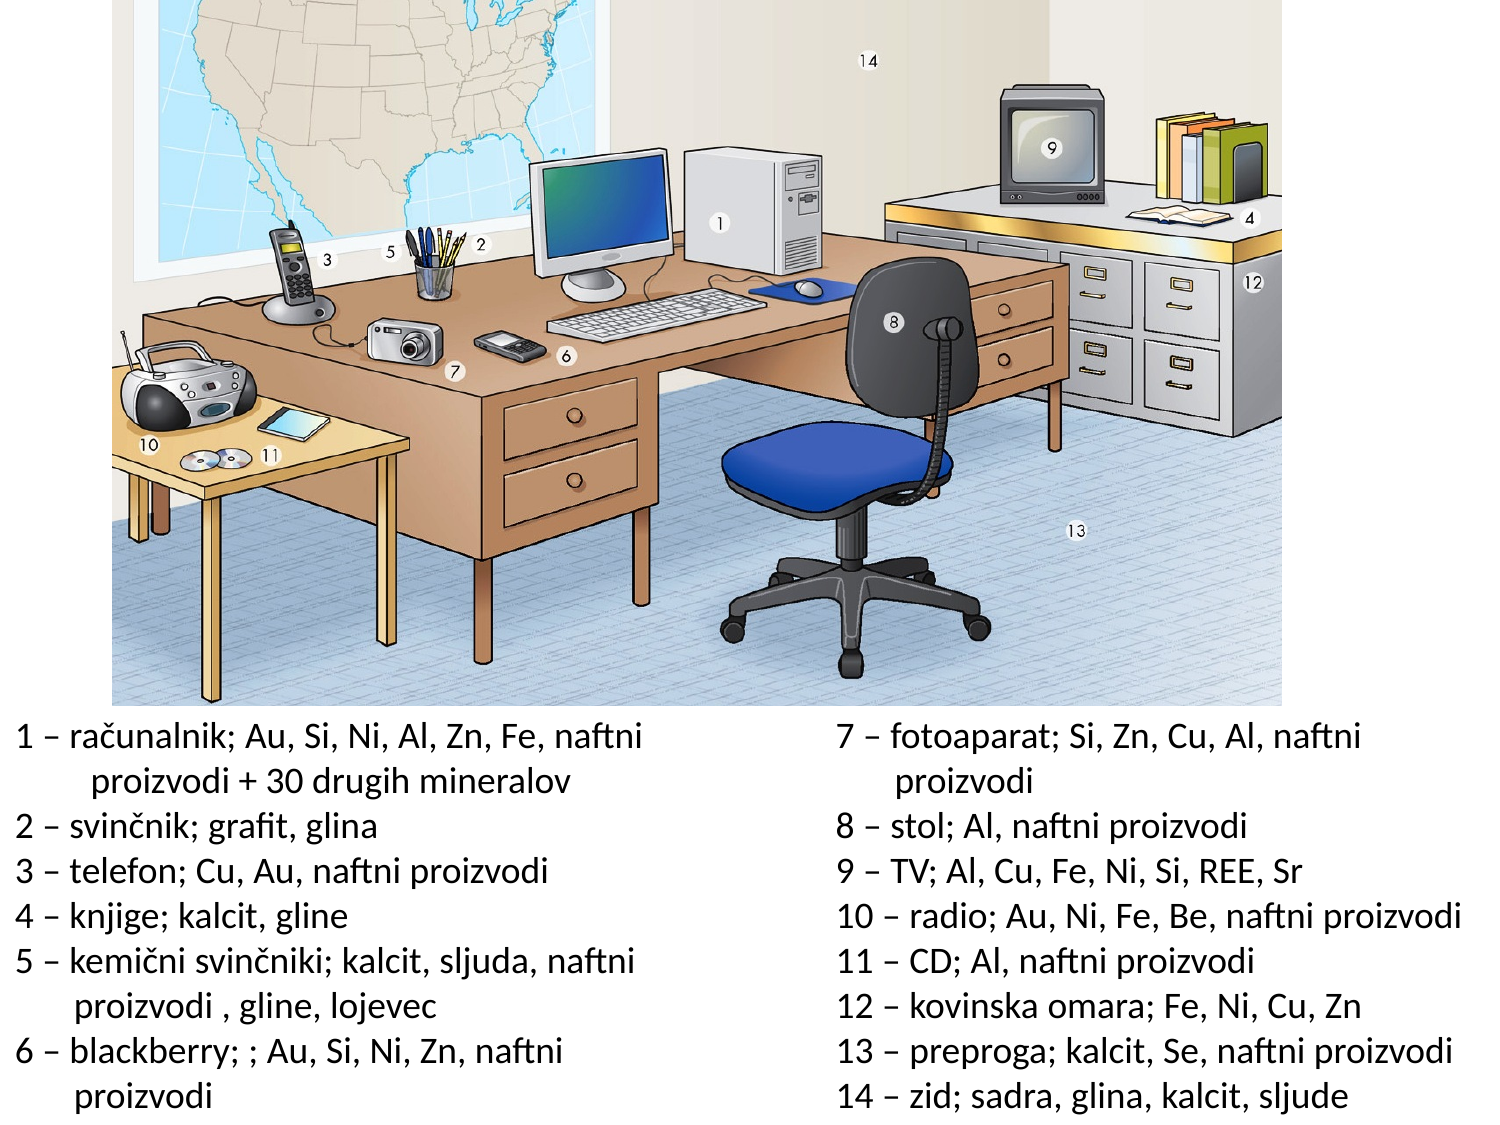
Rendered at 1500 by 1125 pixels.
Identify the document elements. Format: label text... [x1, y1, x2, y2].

picture [112, 0, 1282, 706]
text_box 1 – računalnik; Au, Si, Ni, Al, Zn, Fe, naftni proizvodi + 30 drugih mineralov 2 – svinčnik; grafit, glina 3 – telefon; Cu, Au, naftni proizvodi 4 – knjige; kalcit, gline 5 – kemični svinčniki; kalcit, sljuda, naftni proizvodi , gline, lojevec 6 – blackberry; ; Au, Si, Ni, Zn, naftni proizvodi [0, 704, 680, 1124]
text_box 7 – fotoaparat; Si, Zn, Cu, Al, naftni proizvodi 8 – stol; Al, naftni proizvodi 9 – TV; Al, Cu, Fe, Ni, Si, REE, Sr 10 – radio; Au, Ni, Fe, Be, naftni proizvodi 11 – CD; Al, naftni proizvodi 12 – kovinska omara; Fe, Ni, Cu, Zn 13 – preproga; kalcit, Se, naftni proizvodi 14 – zid; sadra, glina, kalcit, sljude [820, 704, 1500, 1125]
